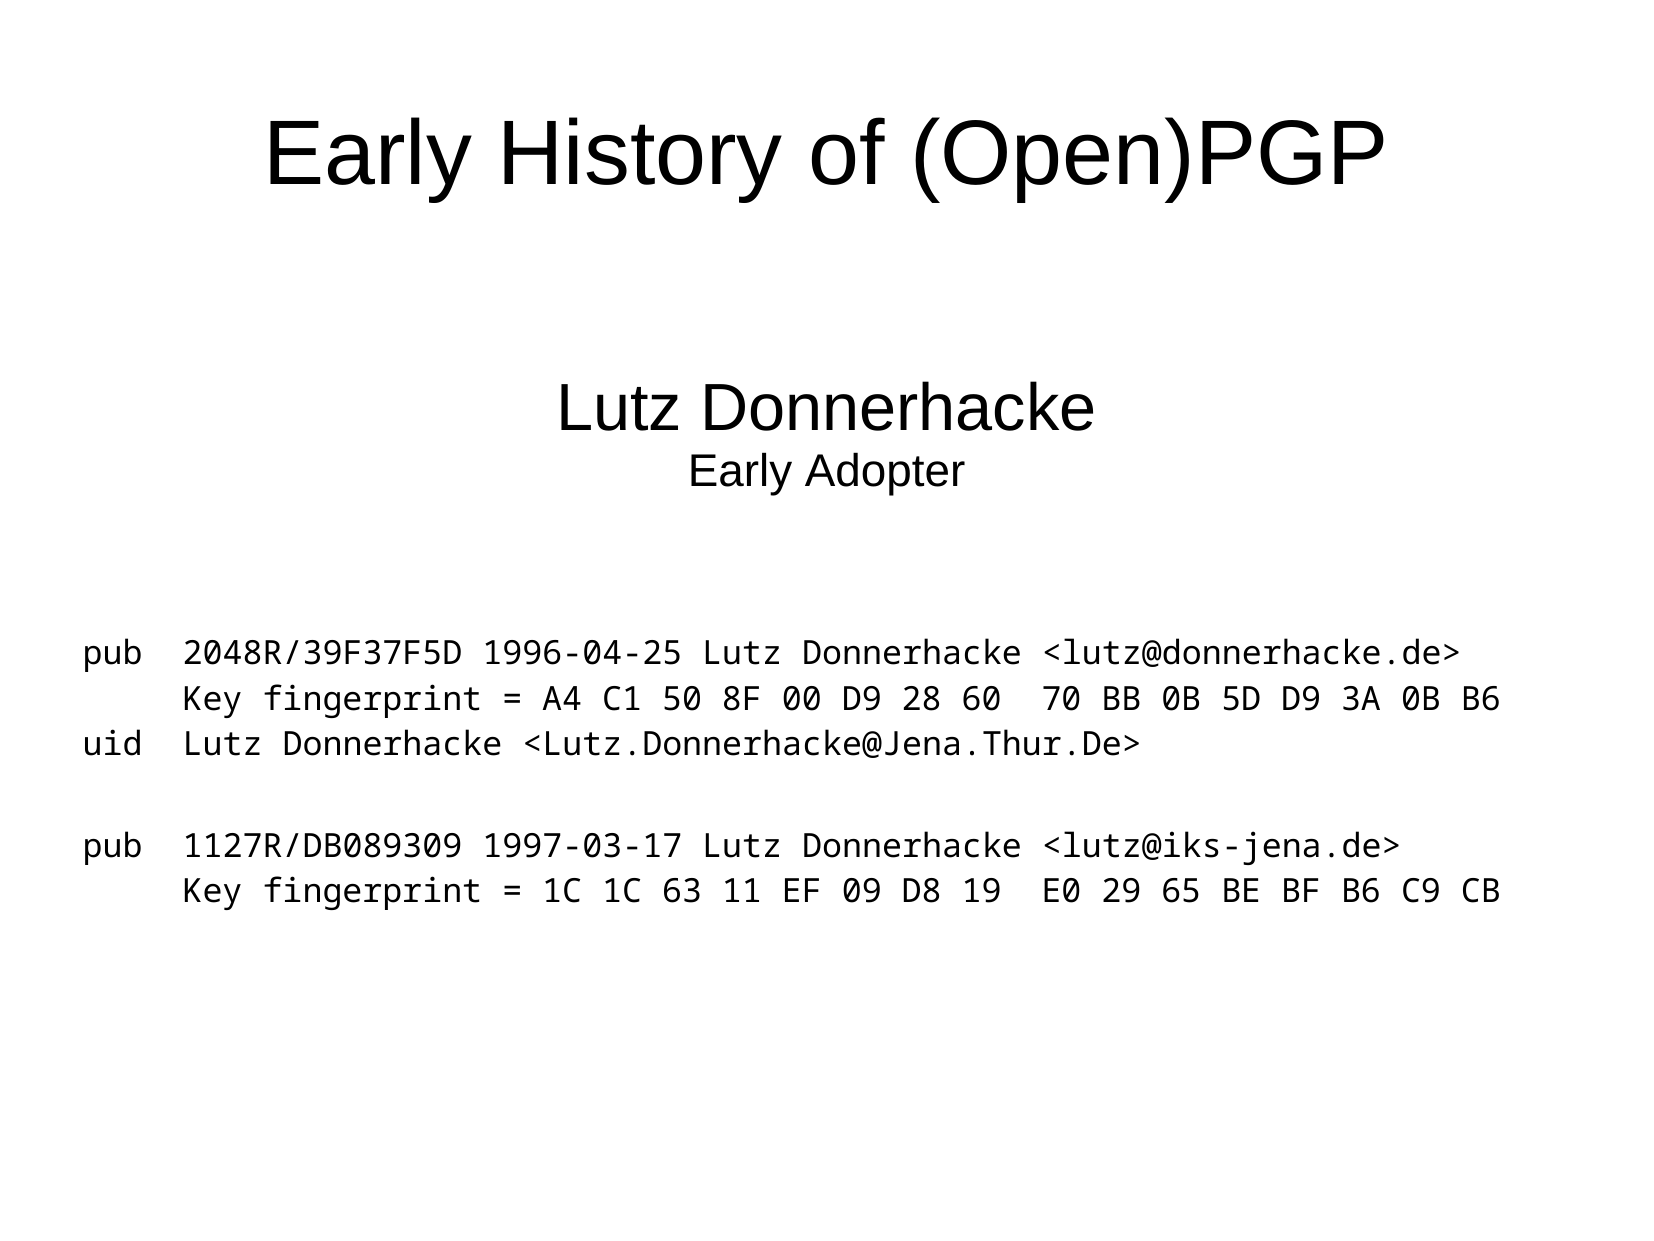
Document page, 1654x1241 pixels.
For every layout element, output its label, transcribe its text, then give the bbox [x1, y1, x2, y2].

subtitle Lutz Donnerhacke Early Adopter pub 2048R/39F37F5D 1996-04-25 Lutz Donnerhacke <lutz@donnerhacke.de> Key fingerprint = A4 C1 50 8F 00 D9 28 60 70 BB 0B 5D D9 3A 0B B6 uid Lutz Donnerhacke <Lutz.Donnerhacke@Jena.Thur.De> pub 1127R/DB089309 1997-03-17 Lutz Donnerhacke <lutz@iks-jena.de> Key fingerprint = 1C 1C 63 11 EF 09 D8 19 E0 29 65 BE BF B6 C9 CB [82, 290, 1571, 1010]
title Early History of (Open)PGP [82, 49, 1571, 257]
